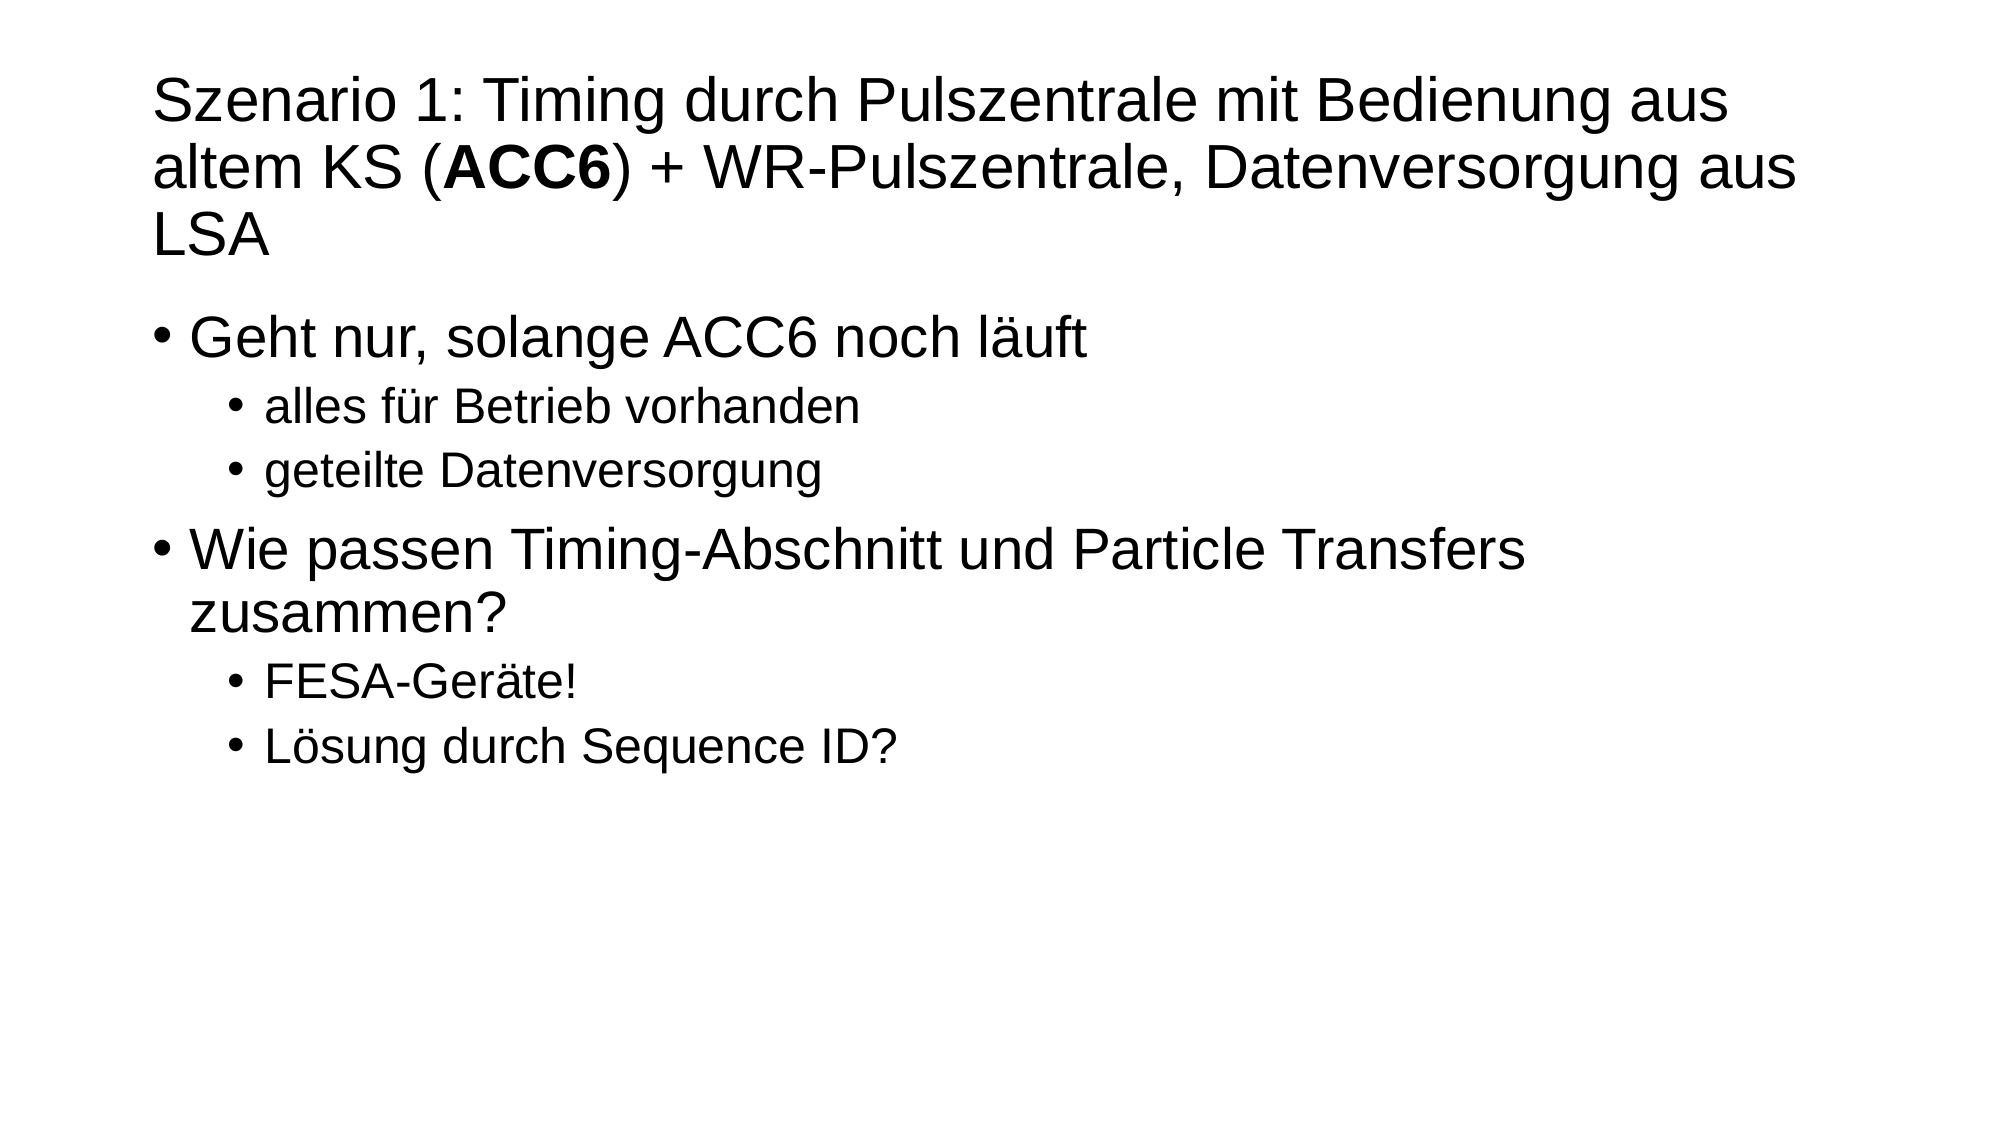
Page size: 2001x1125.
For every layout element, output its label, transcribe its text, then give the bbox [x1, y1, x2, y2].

title Szenario 1: Timing durch Pulszentrale mit Bedienung aus altem KS (ACC6) + WR-Pulszentrale, Datenversorgung aus LSA [137, 59, 1863, 278]
list Geht nur, solange ACC6 noch läuft alles für Betrieb vorhanden geteilte Datenversorgung Wie passen Timing-Abschnitt und Particle Transfers zusammen? FESA-Geräte! Lösung durch Sequence ID? [137, 299, 1863, 1014]
